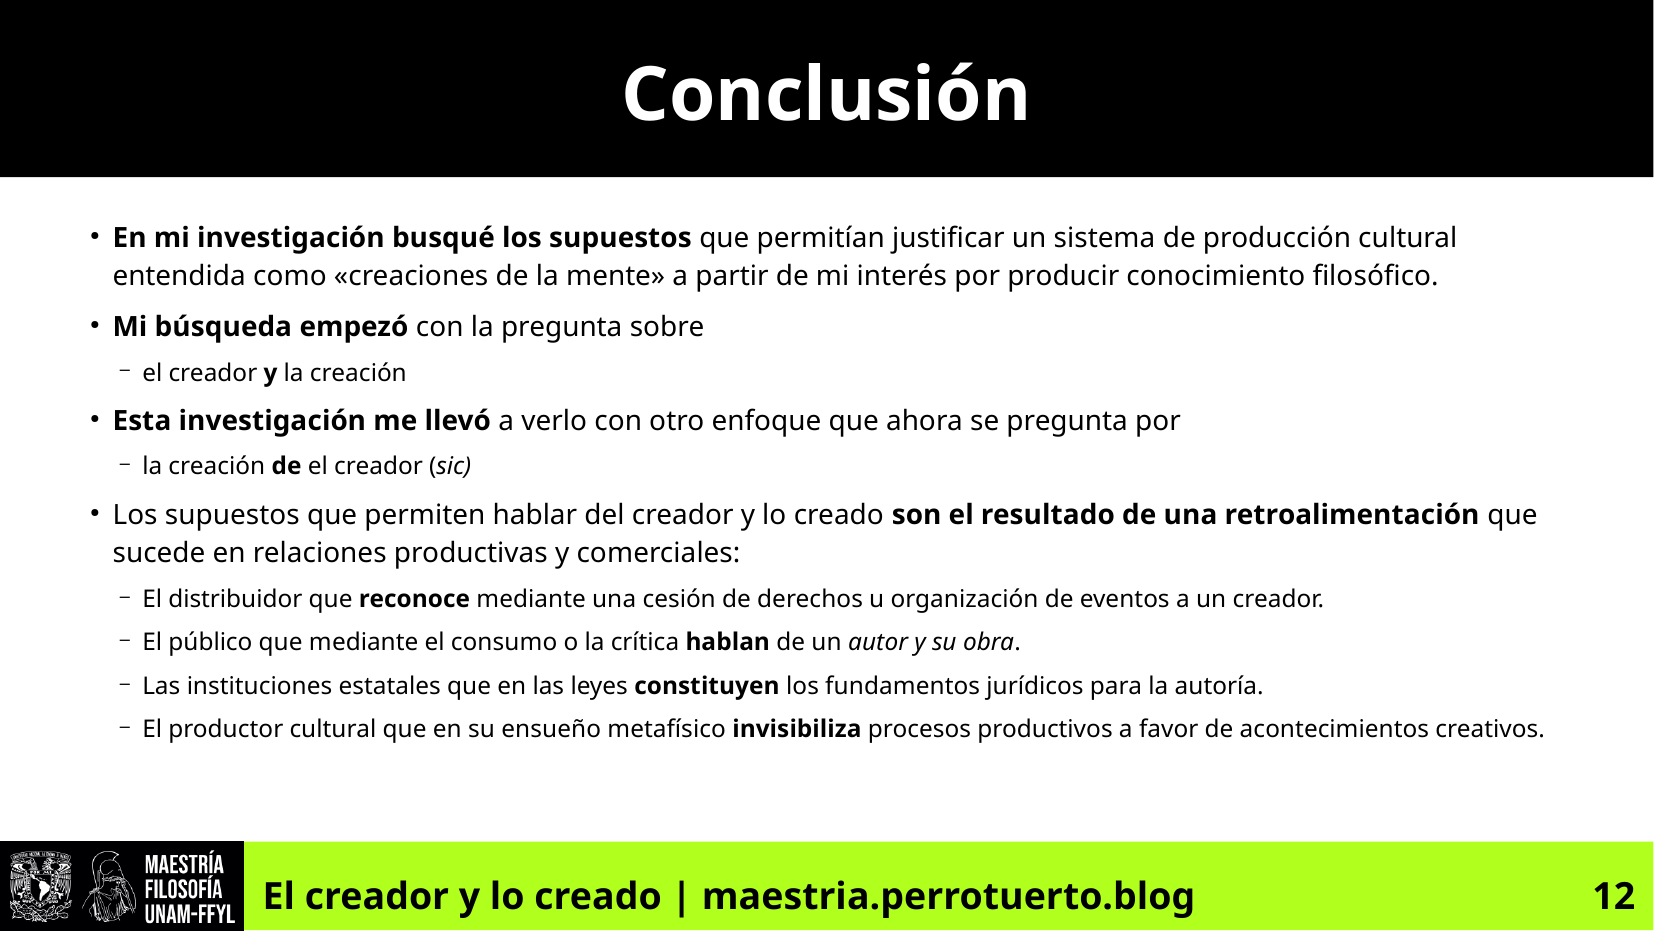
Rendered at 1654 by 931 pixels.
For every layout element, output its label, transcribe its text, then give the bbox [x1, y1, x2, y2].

title Conclusión [82, 13, 1571, 169]
picture [0, 841, 244, 931]
list En mi investigación busqué los supuestos que permitían justificar un sistema de producción cultural entendida como «creaciones de la mente» a partir de mi interés por producir conocimiento filosófico. Mi búsqueda empezó con la pregunta sobre el creador y la creación Esta investigación me llevó a verlo con otro enfoque que ahora se pregunta por la creación de el creador (sic) Los supuestos que permiten hablar del creador y lo creado son el resultado de una retroalimentación que sucede en relaciones productivas y comerciales: El distribuidor que reconoce mediante una cesión de derechos u organización de eventos a un creador. El público que mediante el consumo o la crítica hablan de un autor y su obra. Las instituciones estatales que en las leyes constituyen los fundamentos jurídicos para la autoría. El productor cultural que en su ensueño metafísico invisibiliza procesos productivos a favor de acontecimientos creativos. [82, 217, 1571, 758]
